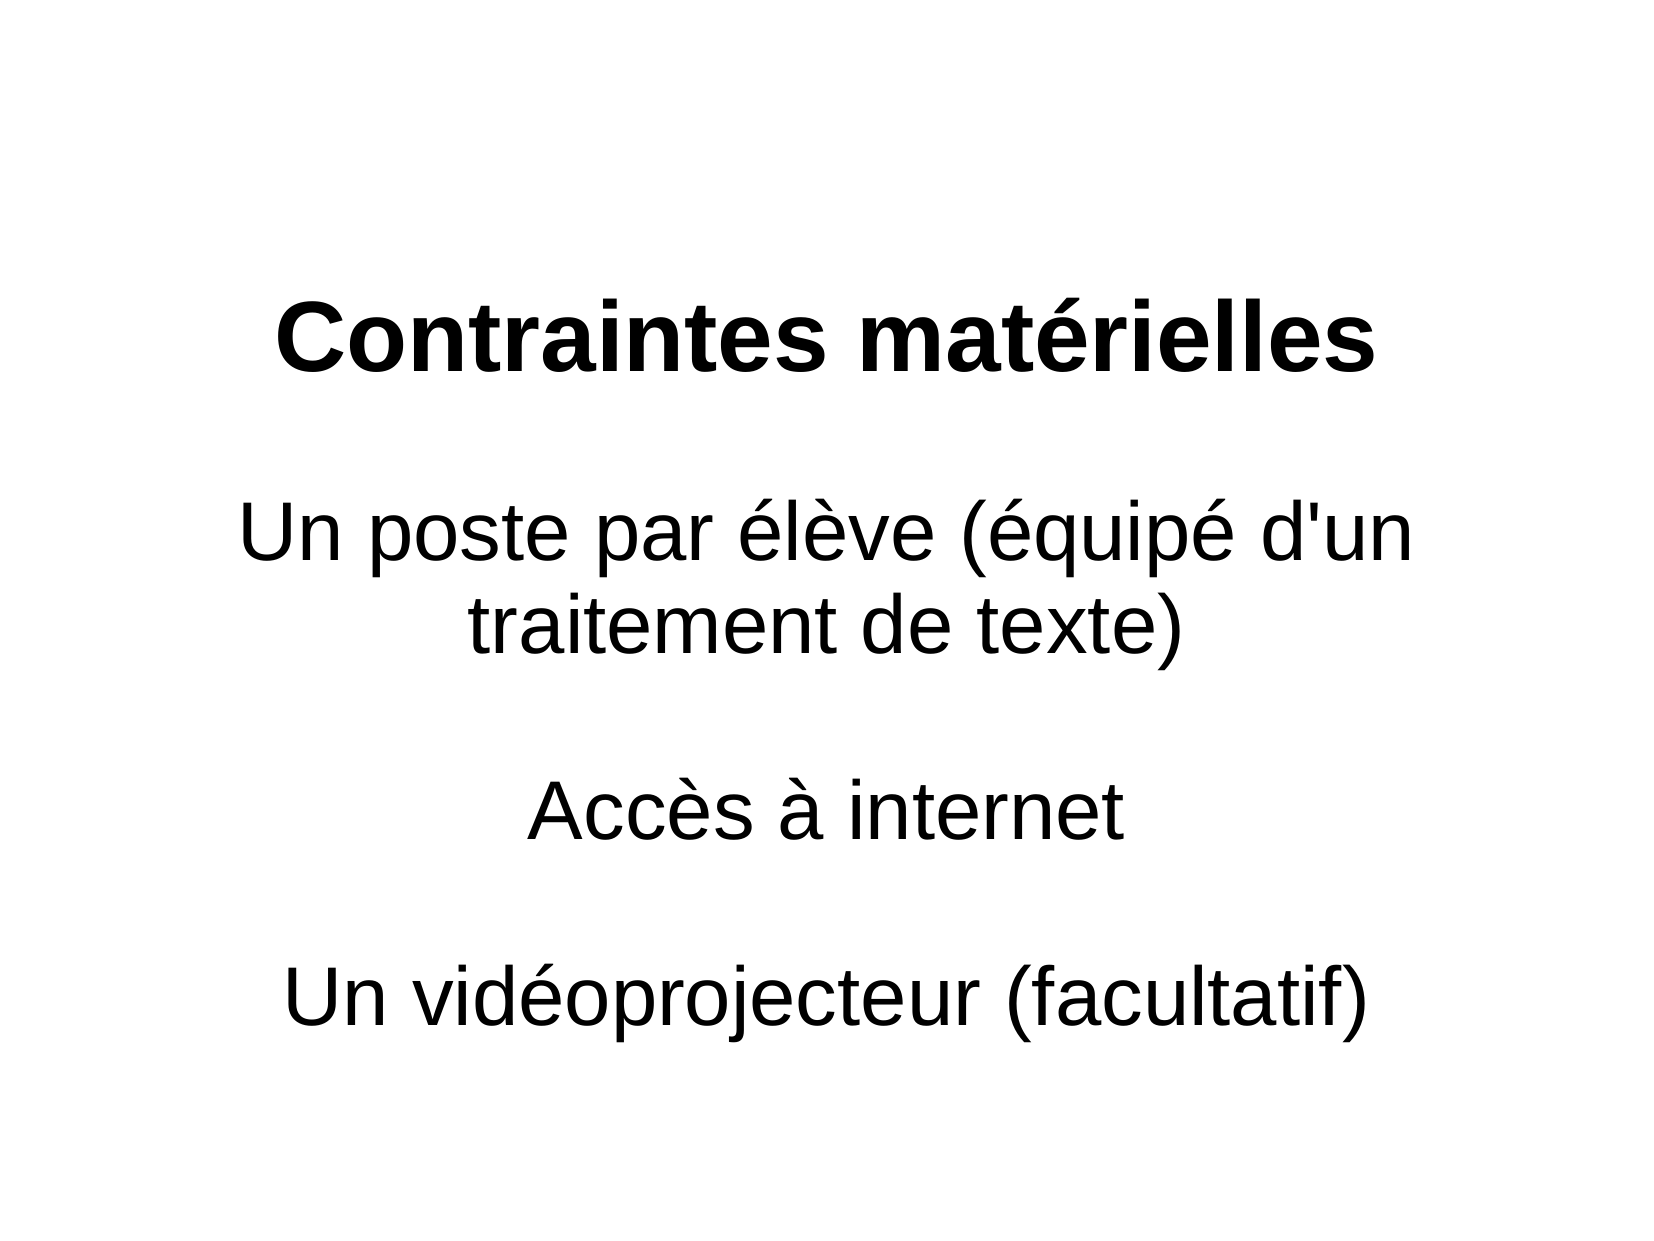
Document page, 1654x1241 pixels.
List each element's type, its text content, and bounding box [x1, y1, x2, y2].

subtitle Contraintes matérielles Un poste par élève (équipé d'un traitement de texte) Accès à internet Un vidéoprojecteur (facultatif) [82, 280, 1571, 1119]
